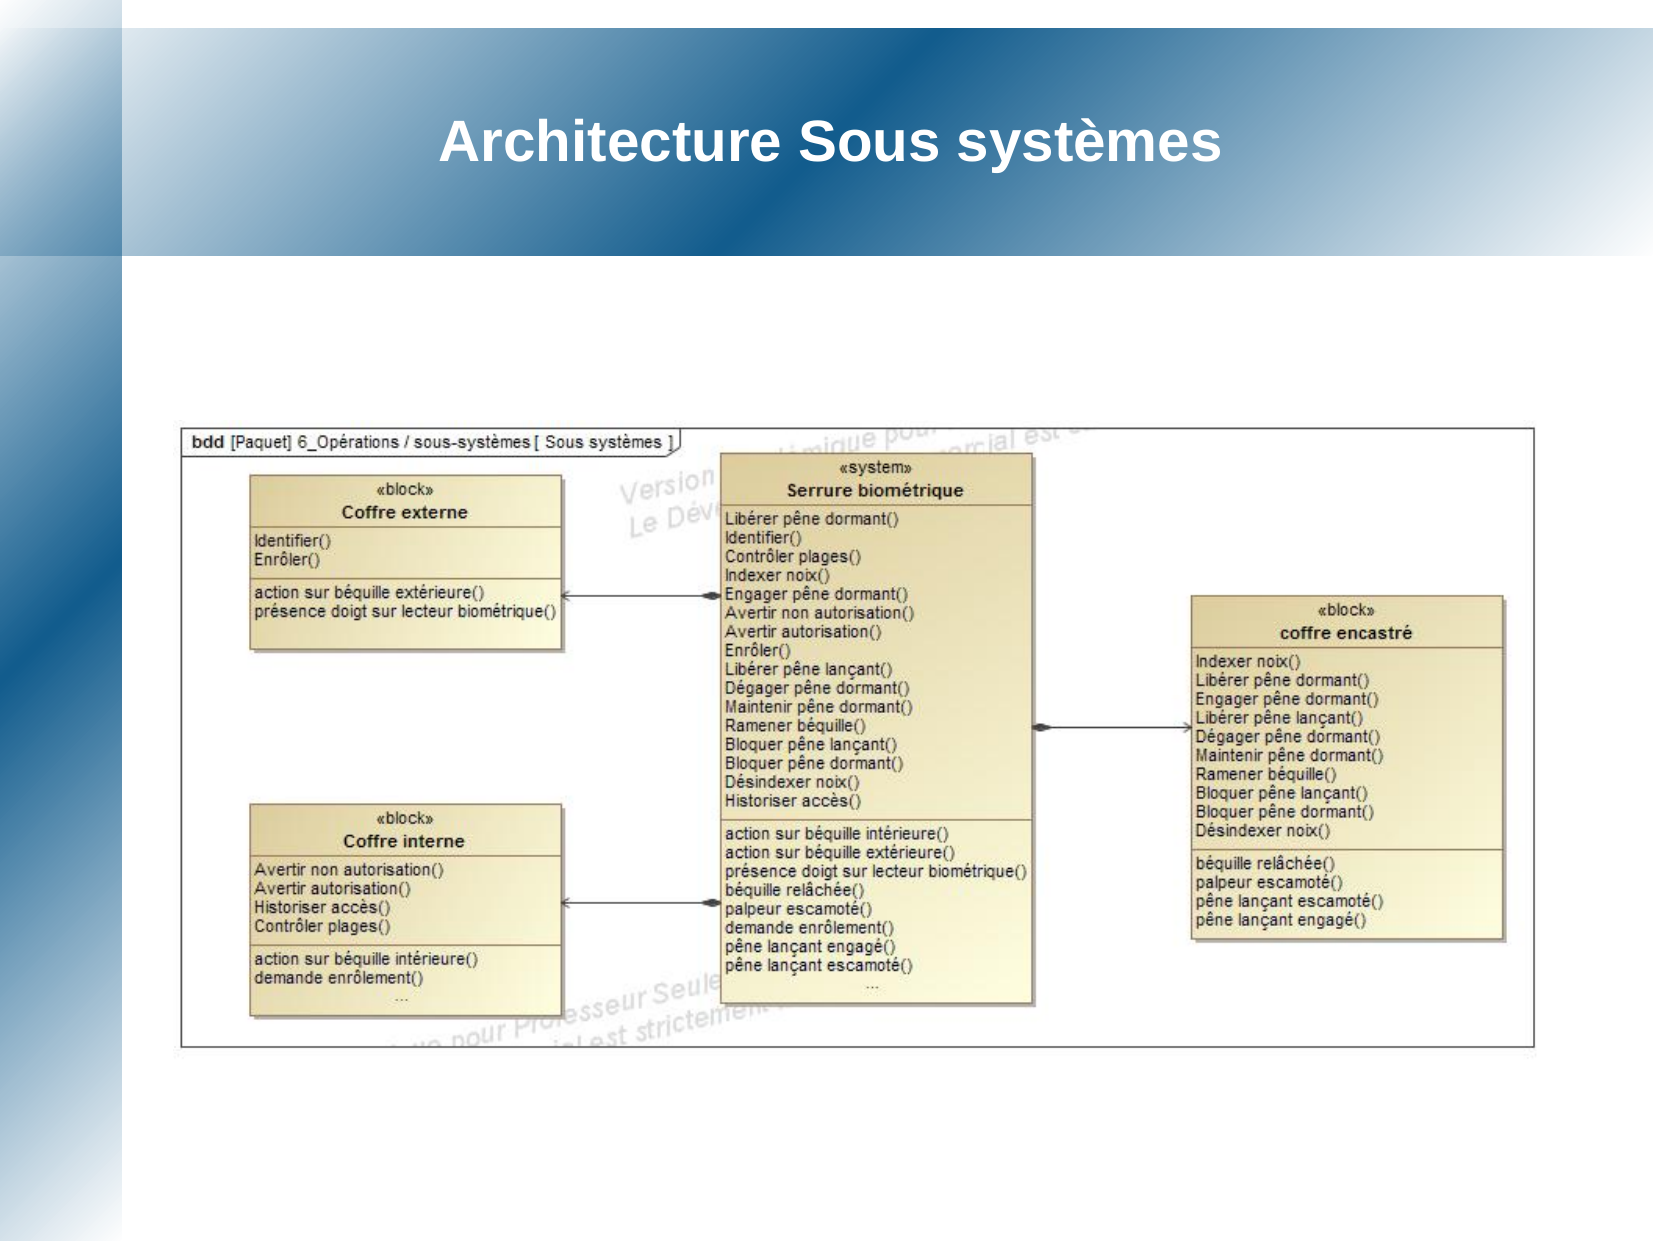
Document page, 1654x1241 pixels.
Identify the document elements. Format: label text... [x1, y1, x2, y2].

title Architecture Sous systèmes [125, 45, 1537, 238]
subtitle [127, 323, 1603, 1167]
